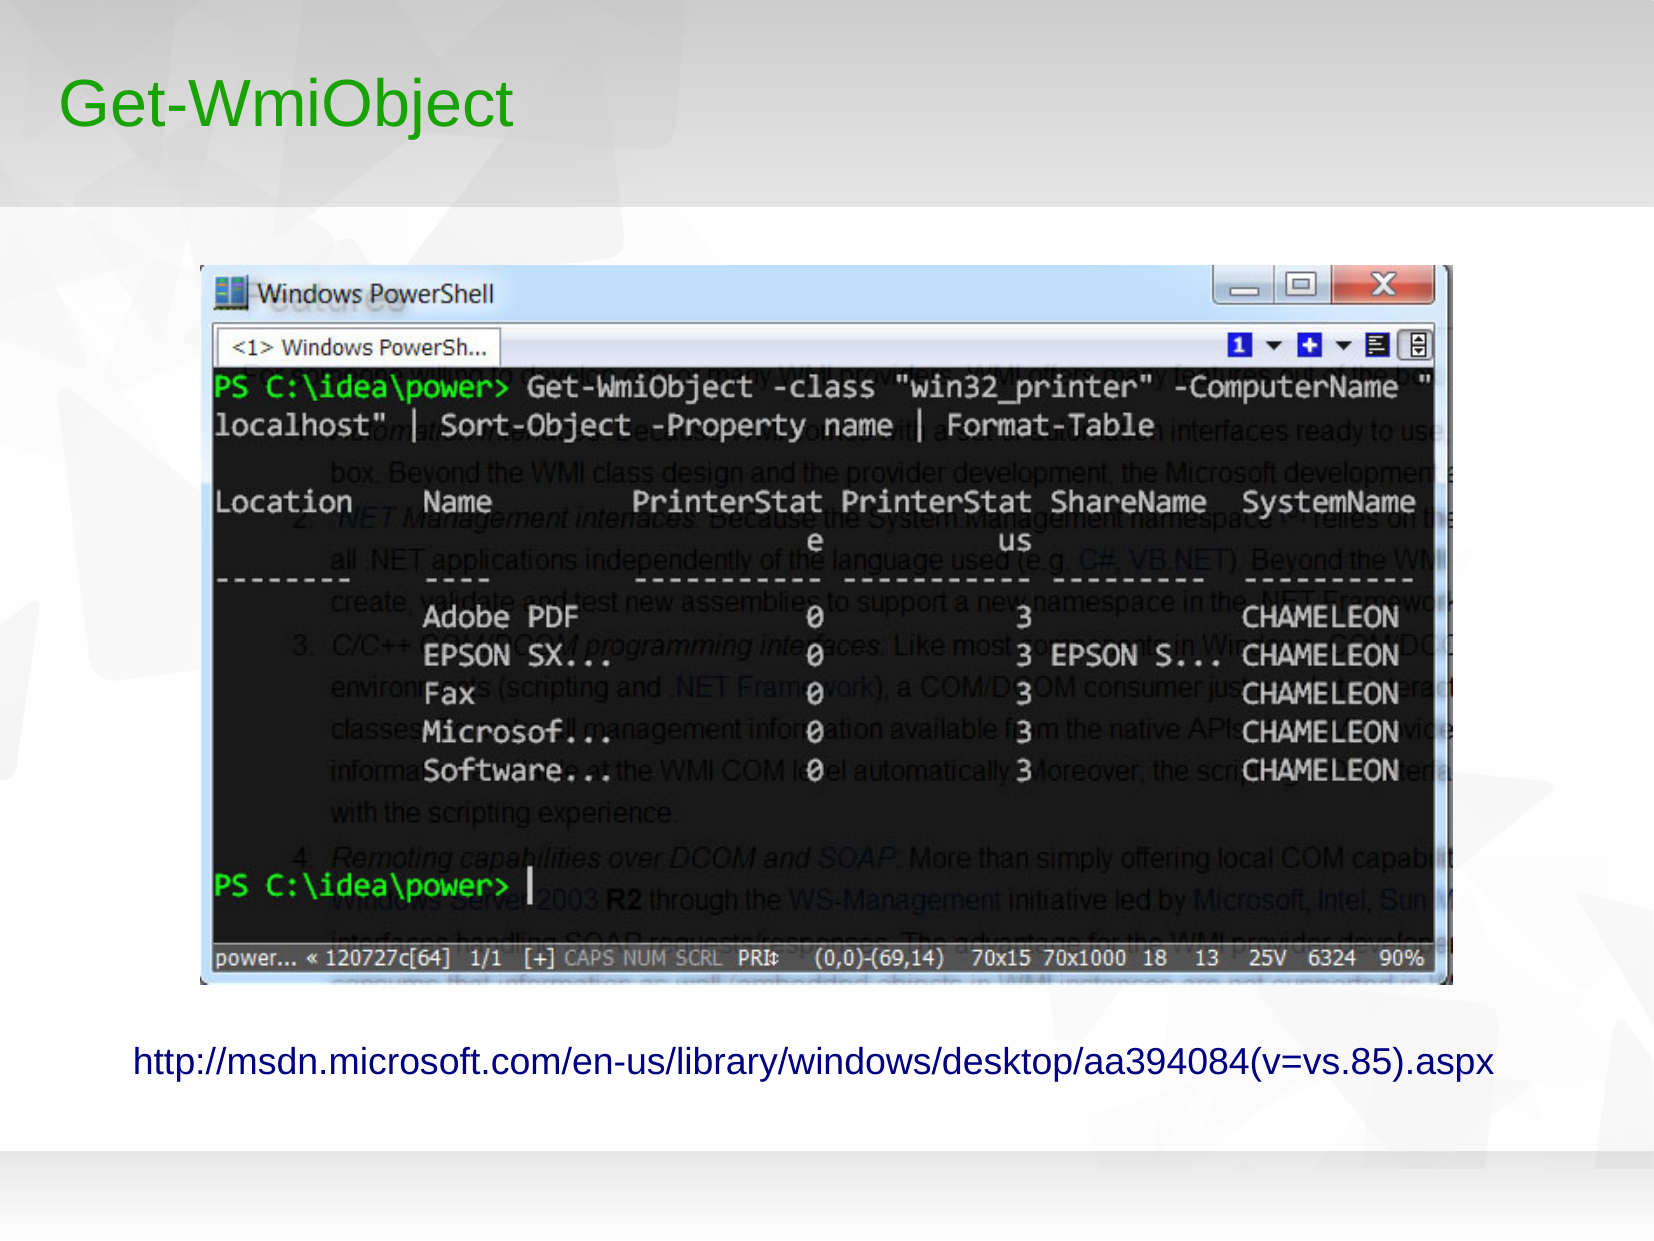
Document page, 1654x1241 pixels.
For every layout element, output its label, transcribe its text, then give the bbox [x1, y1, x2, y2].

text_box http://msdn.microsoft.com/en-us/library/windows/desktop/aa394084(v=vs.85).aspx [118, 1033, 1625, 1133]
title Get-WmiObject [59, 29, 1595, 178]
picture [0, 0, 1654, 1169]
